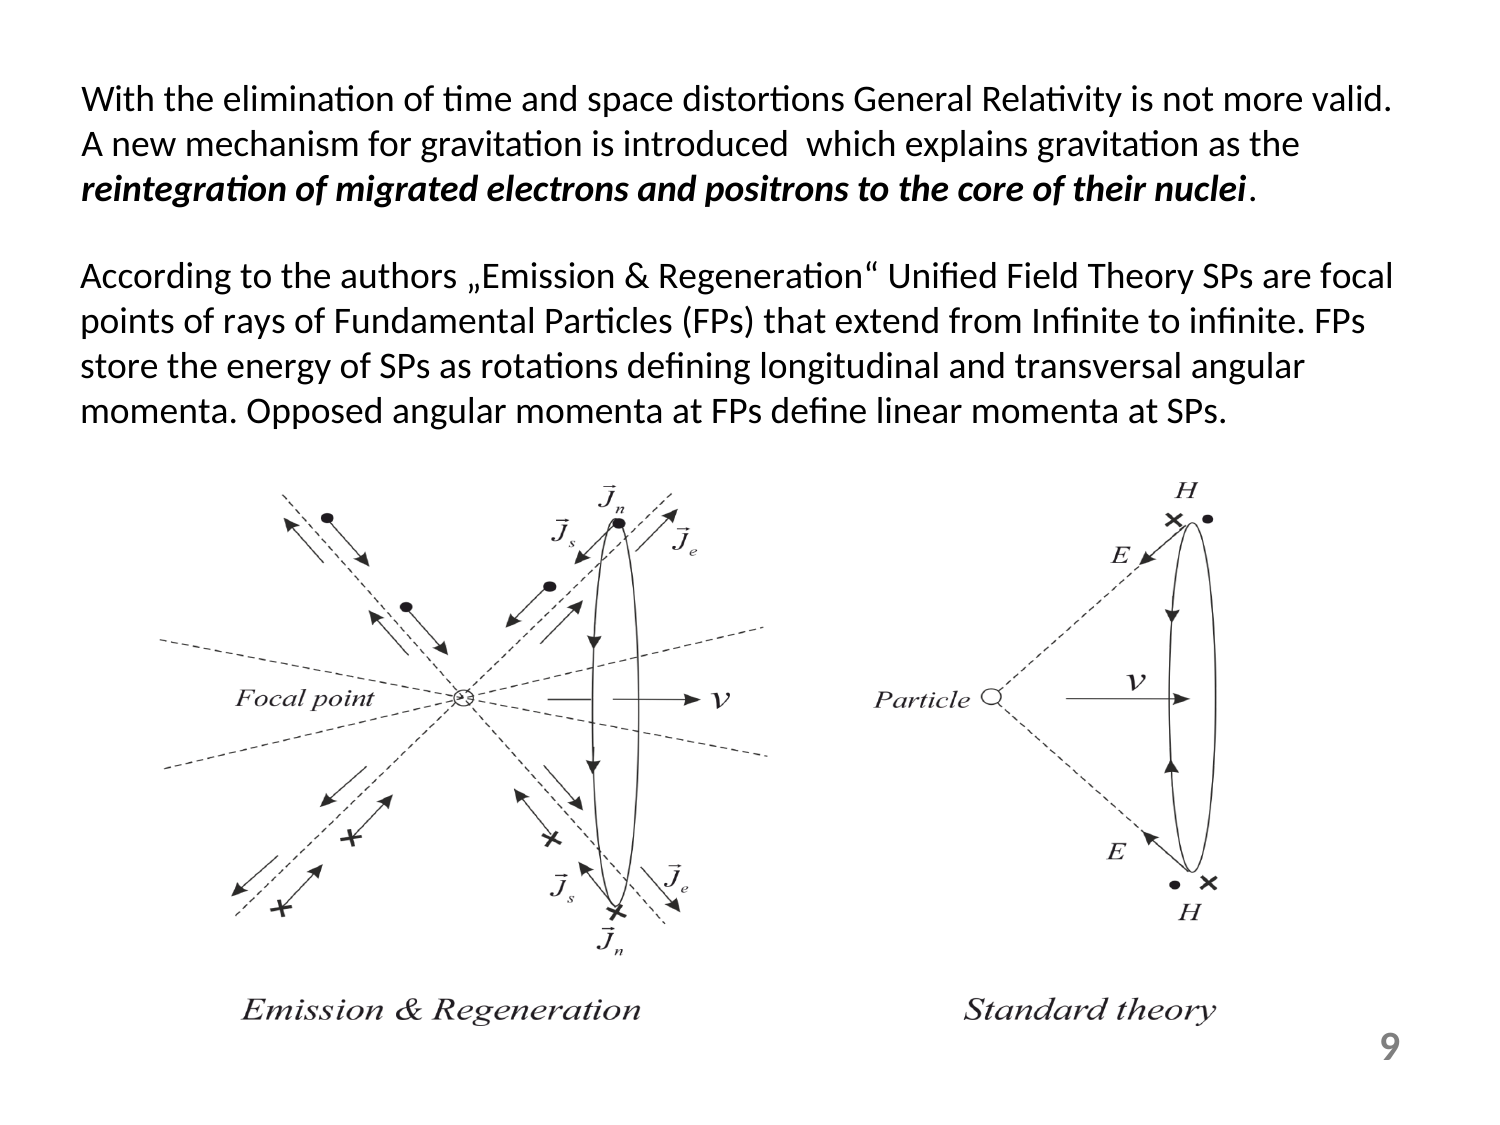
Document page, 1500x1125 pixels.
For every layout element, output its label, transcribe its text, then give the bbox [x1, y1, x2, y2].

text_box With the elimination of time and space distortions General Relativity is not more valid. A new mechanism for gravitation is introduced which explains gravitation as the reintegration of migrated electrons and positrons to the core of their nuclei. [66, 66, 1432, 218]
picture [159, 476, 1223, 1032]
text_box 9 [1364, 1011, 1416, 1077]
list According to the authors „Emission & Regeneration“ Unified Field Theory SPs are focal points of rays of Fundamental Particles (FPs) that extend from Infinite to infinite. FPs store the energy of SPs as rotations defining longitudinal and transversal angular momenta. Opposed angular momenta at FPs define linear momenta at SPs. [64, 243, 1415, 1076]
